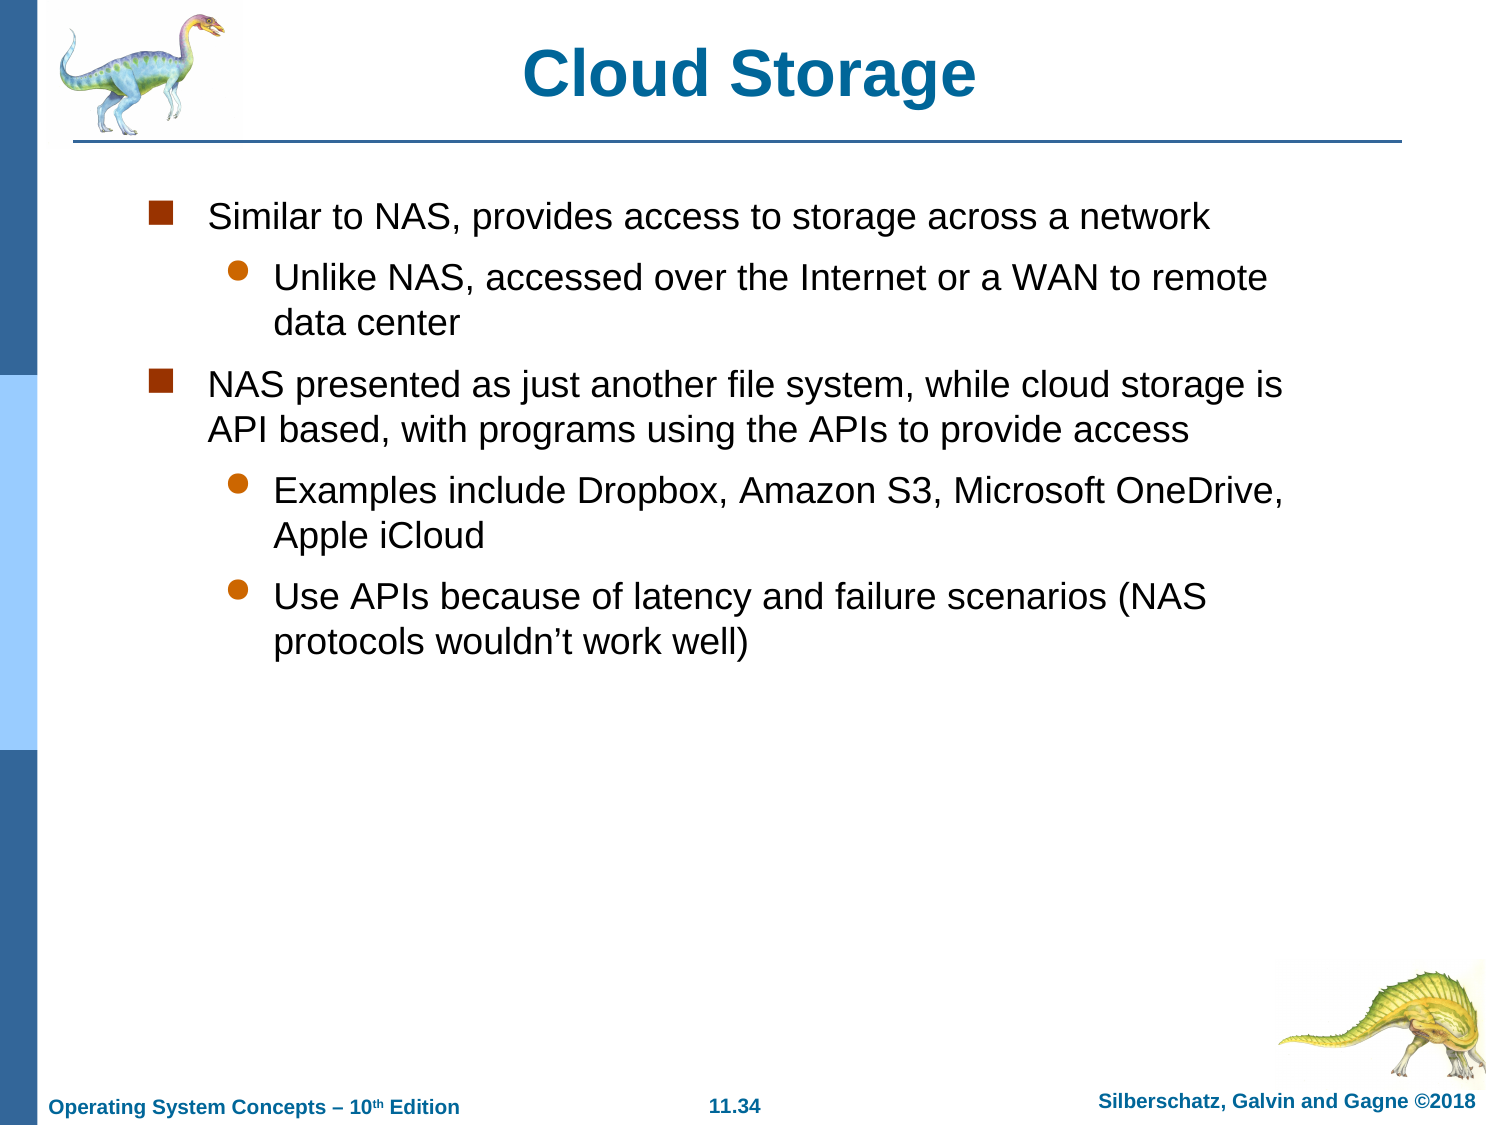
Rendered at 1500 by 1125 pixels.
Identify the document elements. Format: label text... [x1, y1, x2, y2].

title Cloud Storage [75, 23, 1426, 118]
picture [1415, 1093, 1423, 1098]
list Similar to NAS, provides access to storage across a network Unlike NAS, accessed over the Internet or a WAN to remote data center NAS presented as just another file system, while cloud storage is API based, with programs using the APIs to provide access Examples include Dropbox, Amazon S3, Microsoft OneDrive, Apple iCloud Use APIs because of latency and failure scenarios (NAS protocols wouldn’t work well) [136, 184, 1310, 928]
picture [1275, 959, 1486, 1090]
picture [46, 0, 243, 149]
